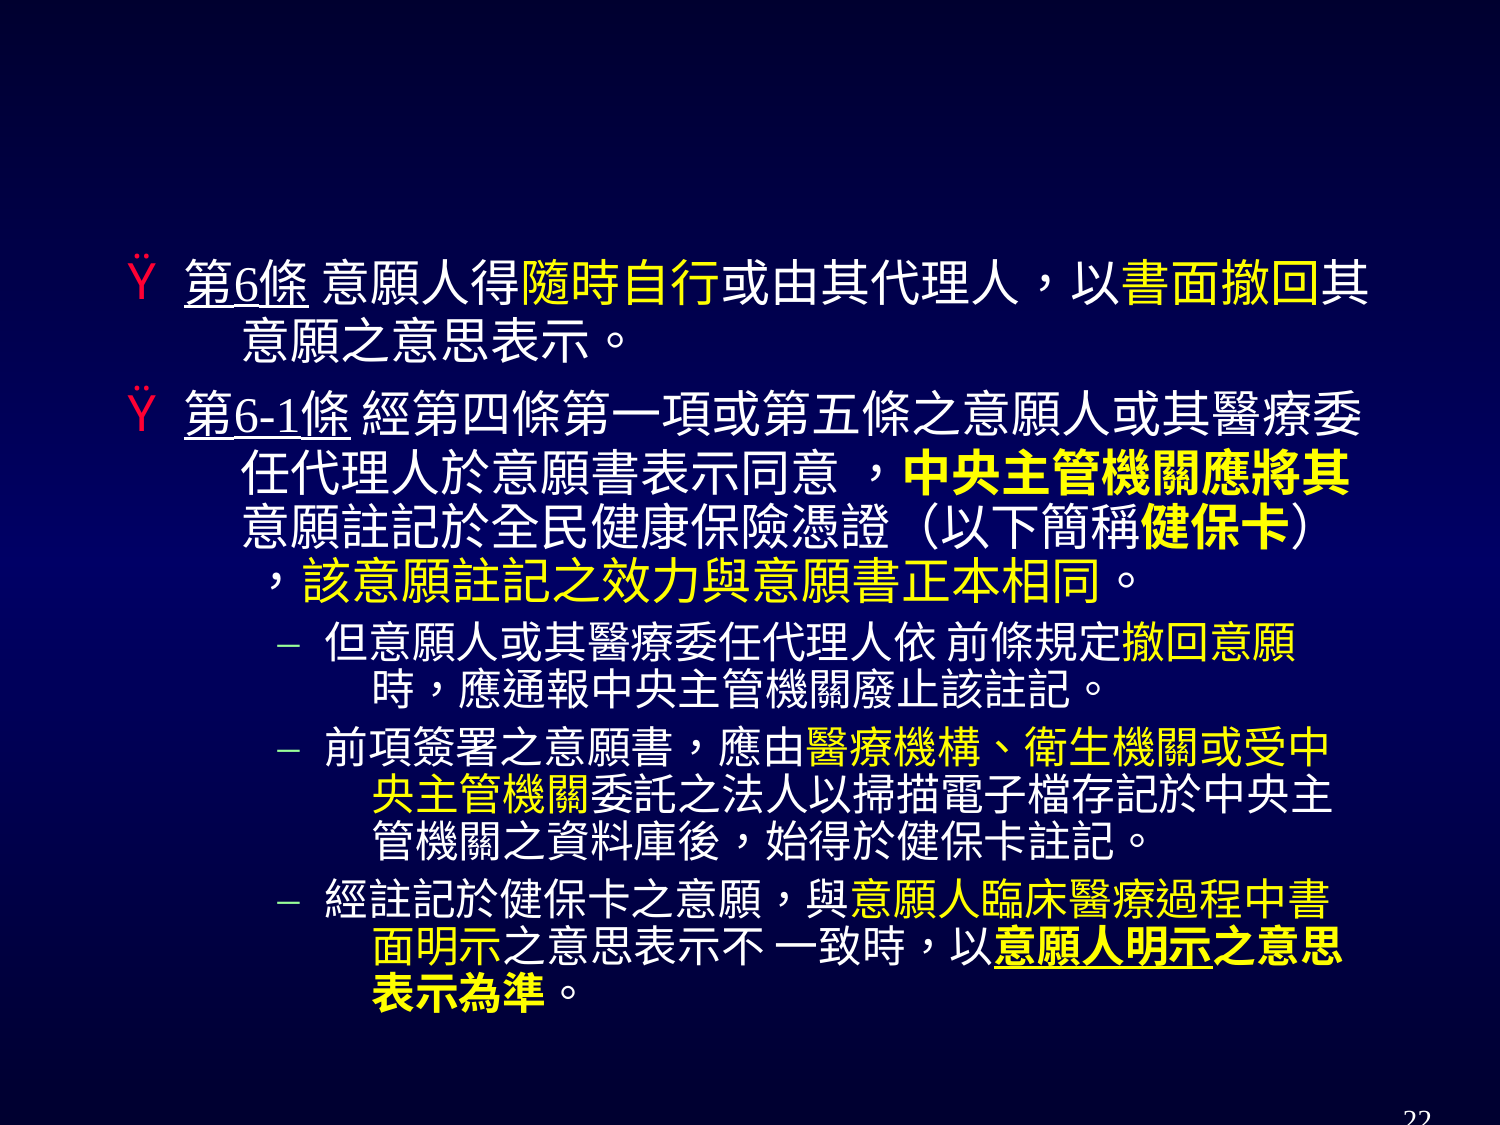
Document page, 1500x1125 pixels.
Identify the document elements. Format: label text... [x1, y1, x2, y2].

text_box [1387, 1093, 1491, 1118]
list 第 6 條 意願人得隨時自行或由其代理人，以書面撤回其意願之意思表示。 第 6-1 條 經第四條第一項或第五條之意願人或其醫療委任代理人於意願書表示同意 ，中央主管機關應將其意願註記於全民健康保險憑證（以下簡稱健保卡） ，該意願註記之效力與意願書正本相同。 但意願人或其醫療委任代理人依 前條規定撤回意願時，應通報中央主管機關廢止該註記。 前項簽署之意願書，應由醫療機構、衛生機關或受中央主管機關委託之法人以掃描電子檔存記於中央主管機關之資料庫後，始得於健保卡註記。 經註記於健保卡之意願，與意願人臨床醫療過程中書面明示之意思表示不 一致時，以意願人明示之意思表示為準。 [112, 243, 1388, 1044]
